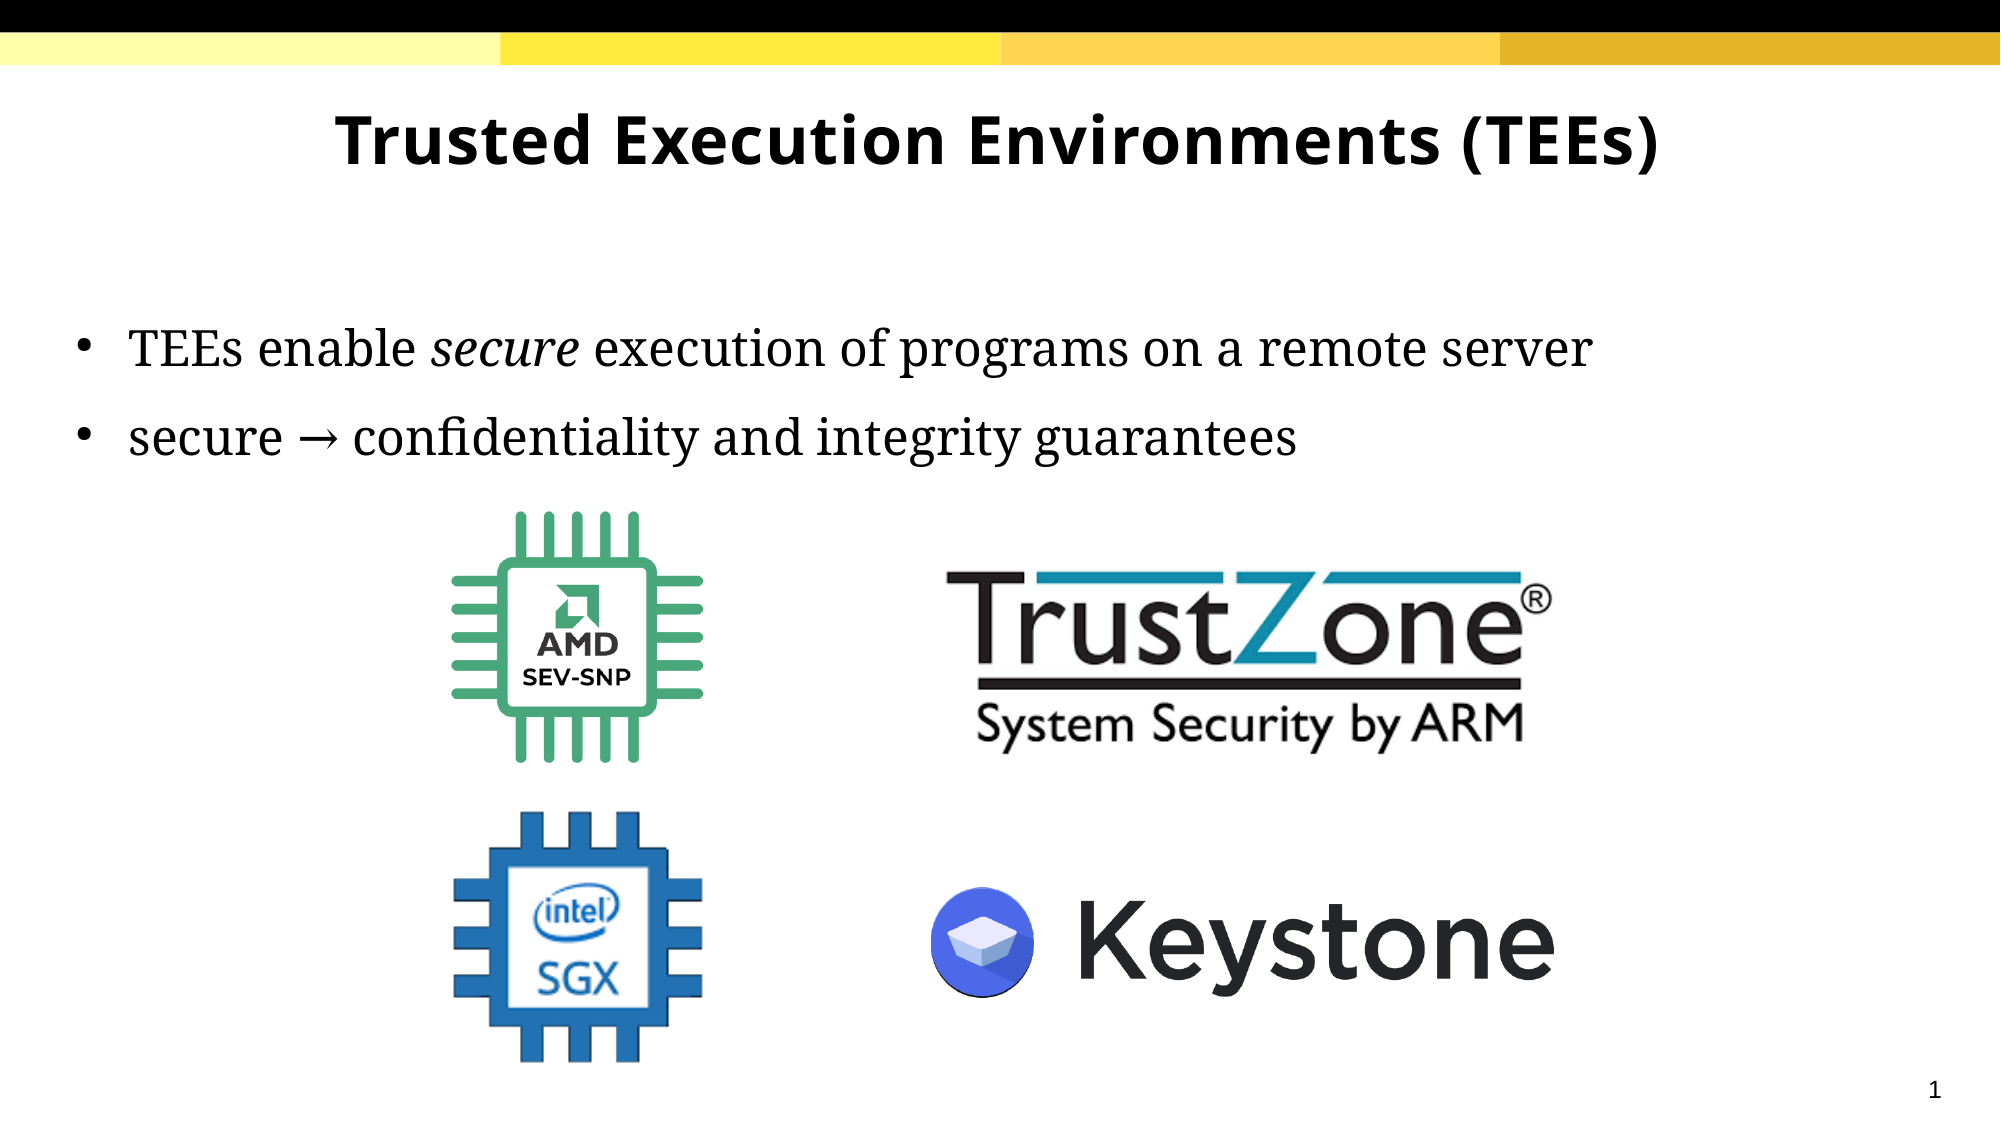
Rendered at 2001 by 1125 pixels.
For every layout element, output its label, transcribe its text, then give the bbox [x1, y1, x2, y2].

text_box 1 [1913, 1068, 1958, 1112]
picture [940, 563, 1560, 762]
list TEEs enable secure execution of programs on a remote server secure → confidentiality and integrity guarantees [42, 308, 1941, 1125]
picture [346, 492, 815, 1125]
picture [915, 873, 1565, 1006]
title Trusted Execution Environments (TEEs) [48, 71, 1947, 219]
